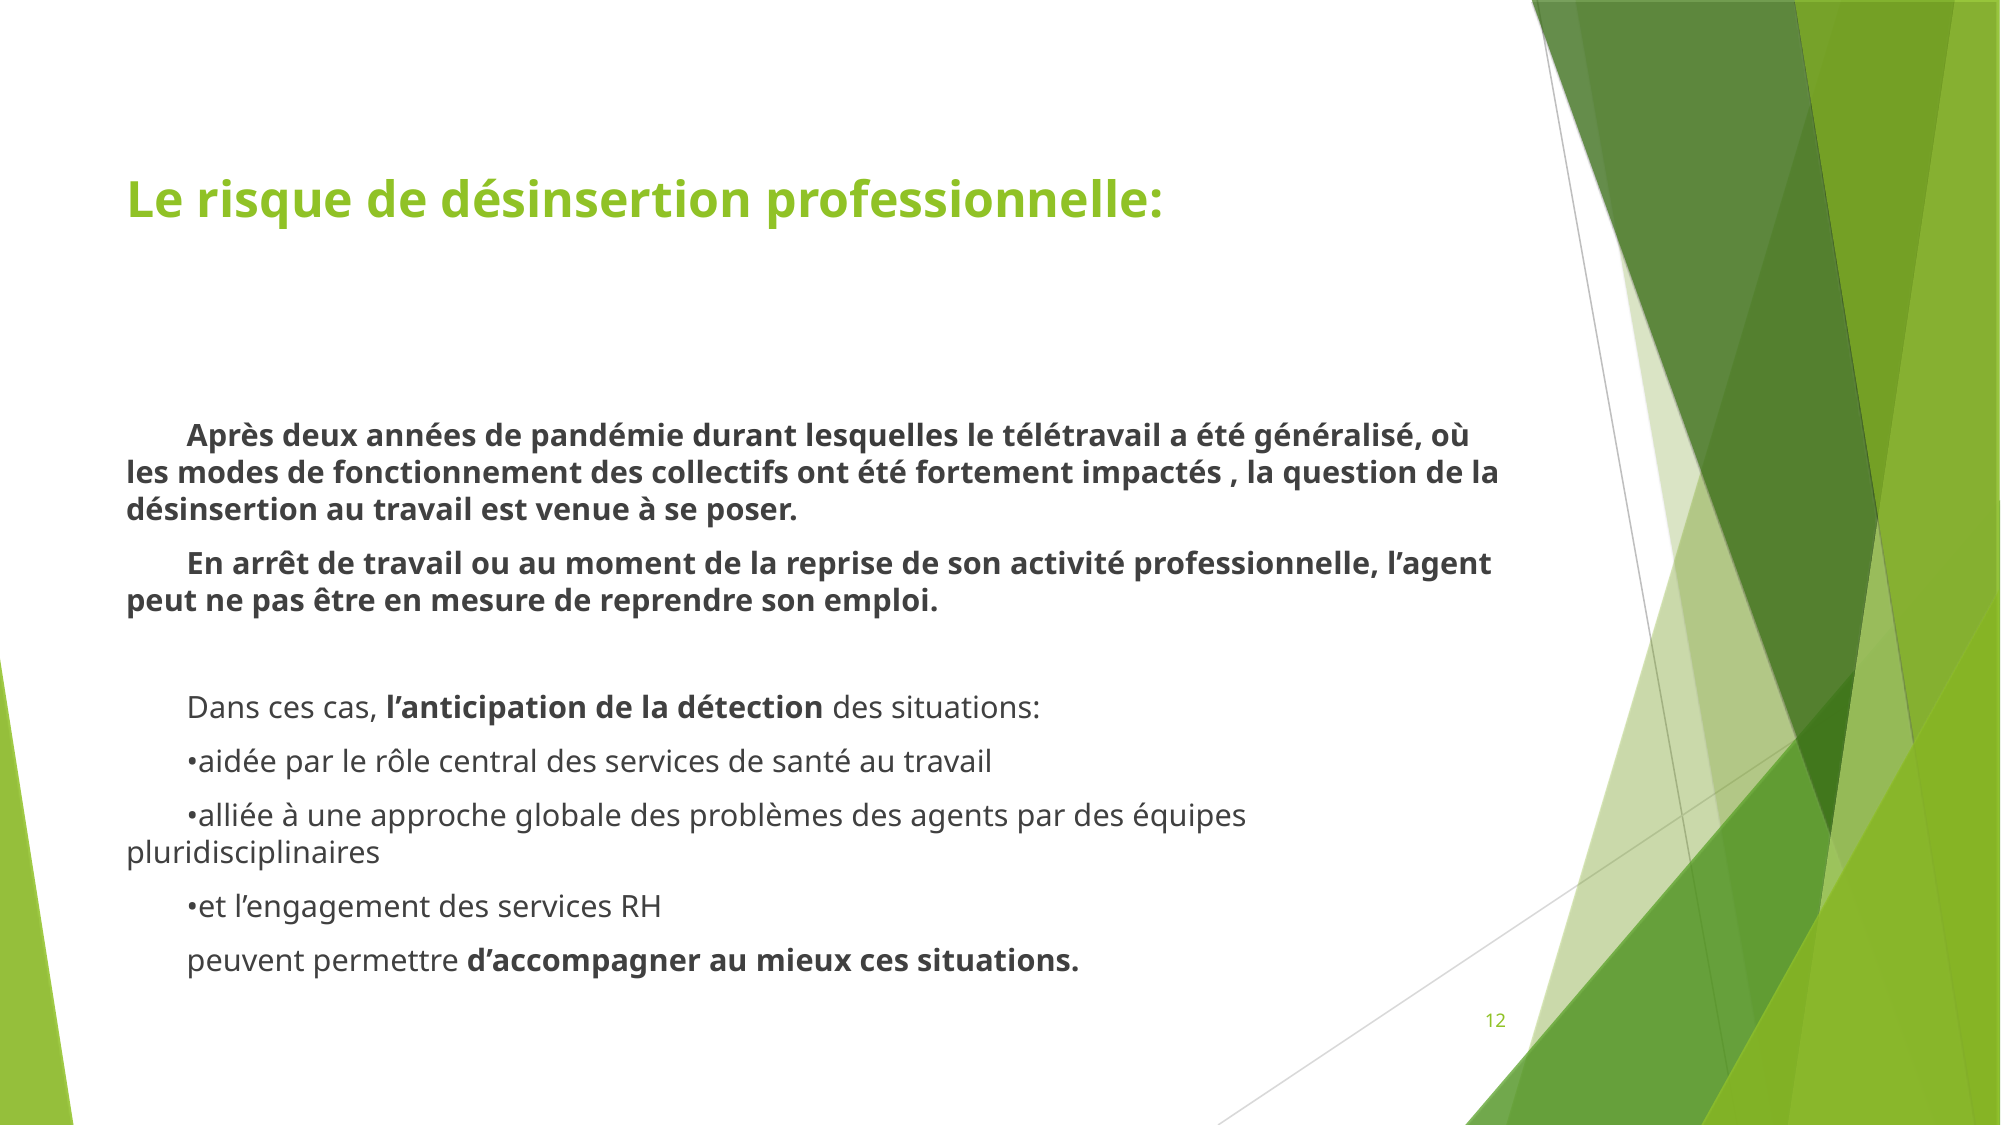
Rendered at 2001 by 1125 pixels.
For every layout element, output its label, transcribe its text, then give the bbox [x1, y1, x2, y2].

title Le risque de désinsertion professionnelle: [111, 99, 1522, 317]
slide_number <numéro> [1409, 991, 1522, 1051]
list Après deux années de pandémie durant lesquelles le télétravail a été généralisé, où les modes de fonctionnement des collectifs ont été fortement impactés , la question de la désinsertion au travail est venue à se poser. En arrêt de travail ou au moment de la reprise de son activité professionnelle, l’agent peut ne pas être en mesure de reprendre son emploi. Dans ces cas, l’anticipation de la détection des situations: •aidée par le rôle central des services de santé au travail •alliée à une approche globale des problèmes des agents par des équipes pluridisciplinaires •et l’engagement des services RH peuvent permettre d’accompagner au mieux ces situations. [111, 354, 1522, 992]
